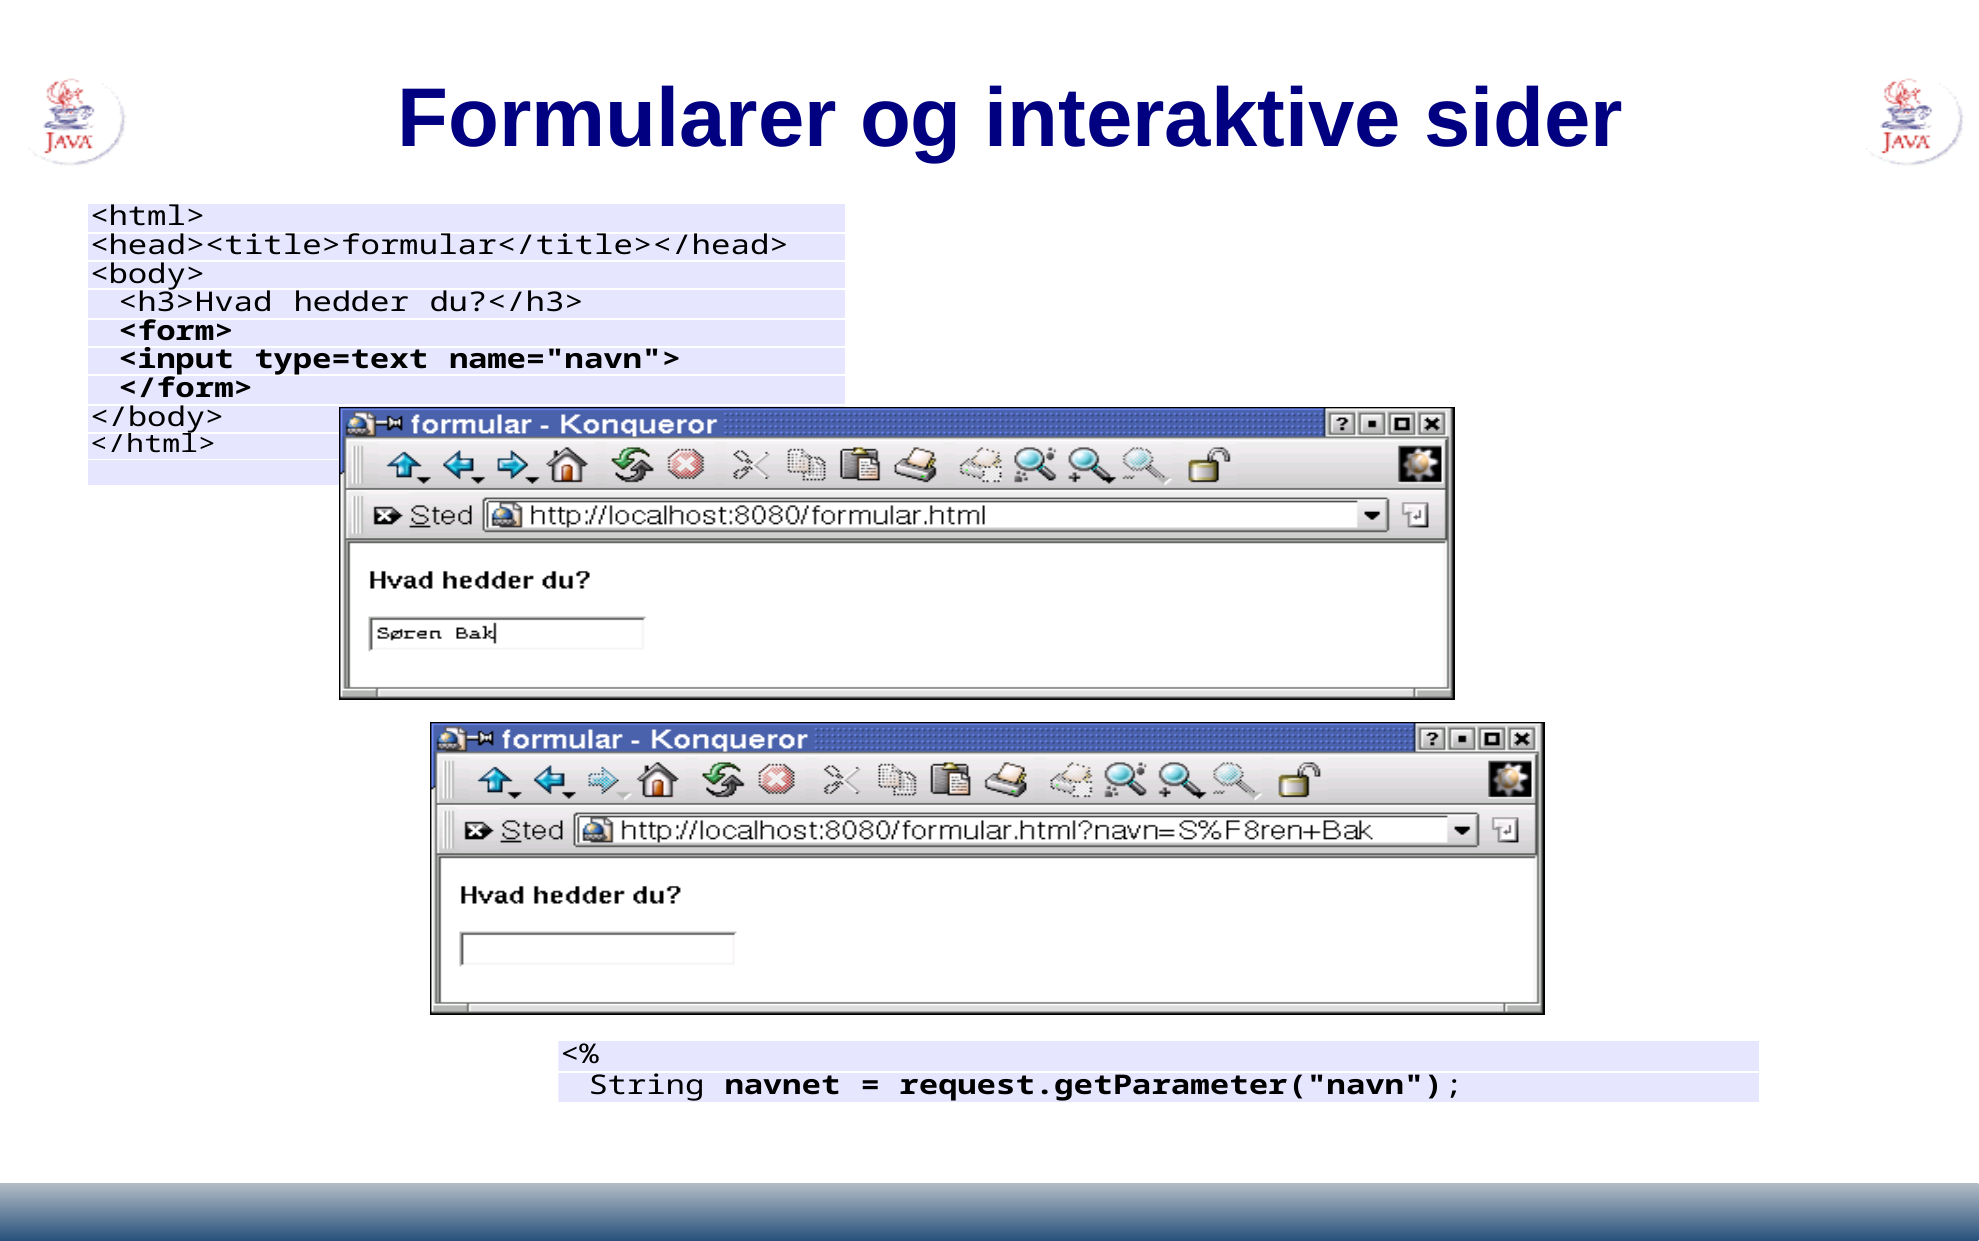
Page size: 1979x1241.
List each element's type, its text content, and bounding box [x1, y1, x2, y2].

picture [1849, 71, 1968, 169]
chart [88, 204, 847, 499]
picture [339, 407, 1455, 700]
picture [430, 722, 1545, 1015]
title Formularer og interaktive sider [186, 14, 1835, 222]
chart [558, 1041, 1760, 1218]
picture [12, 71, 130, 169]
